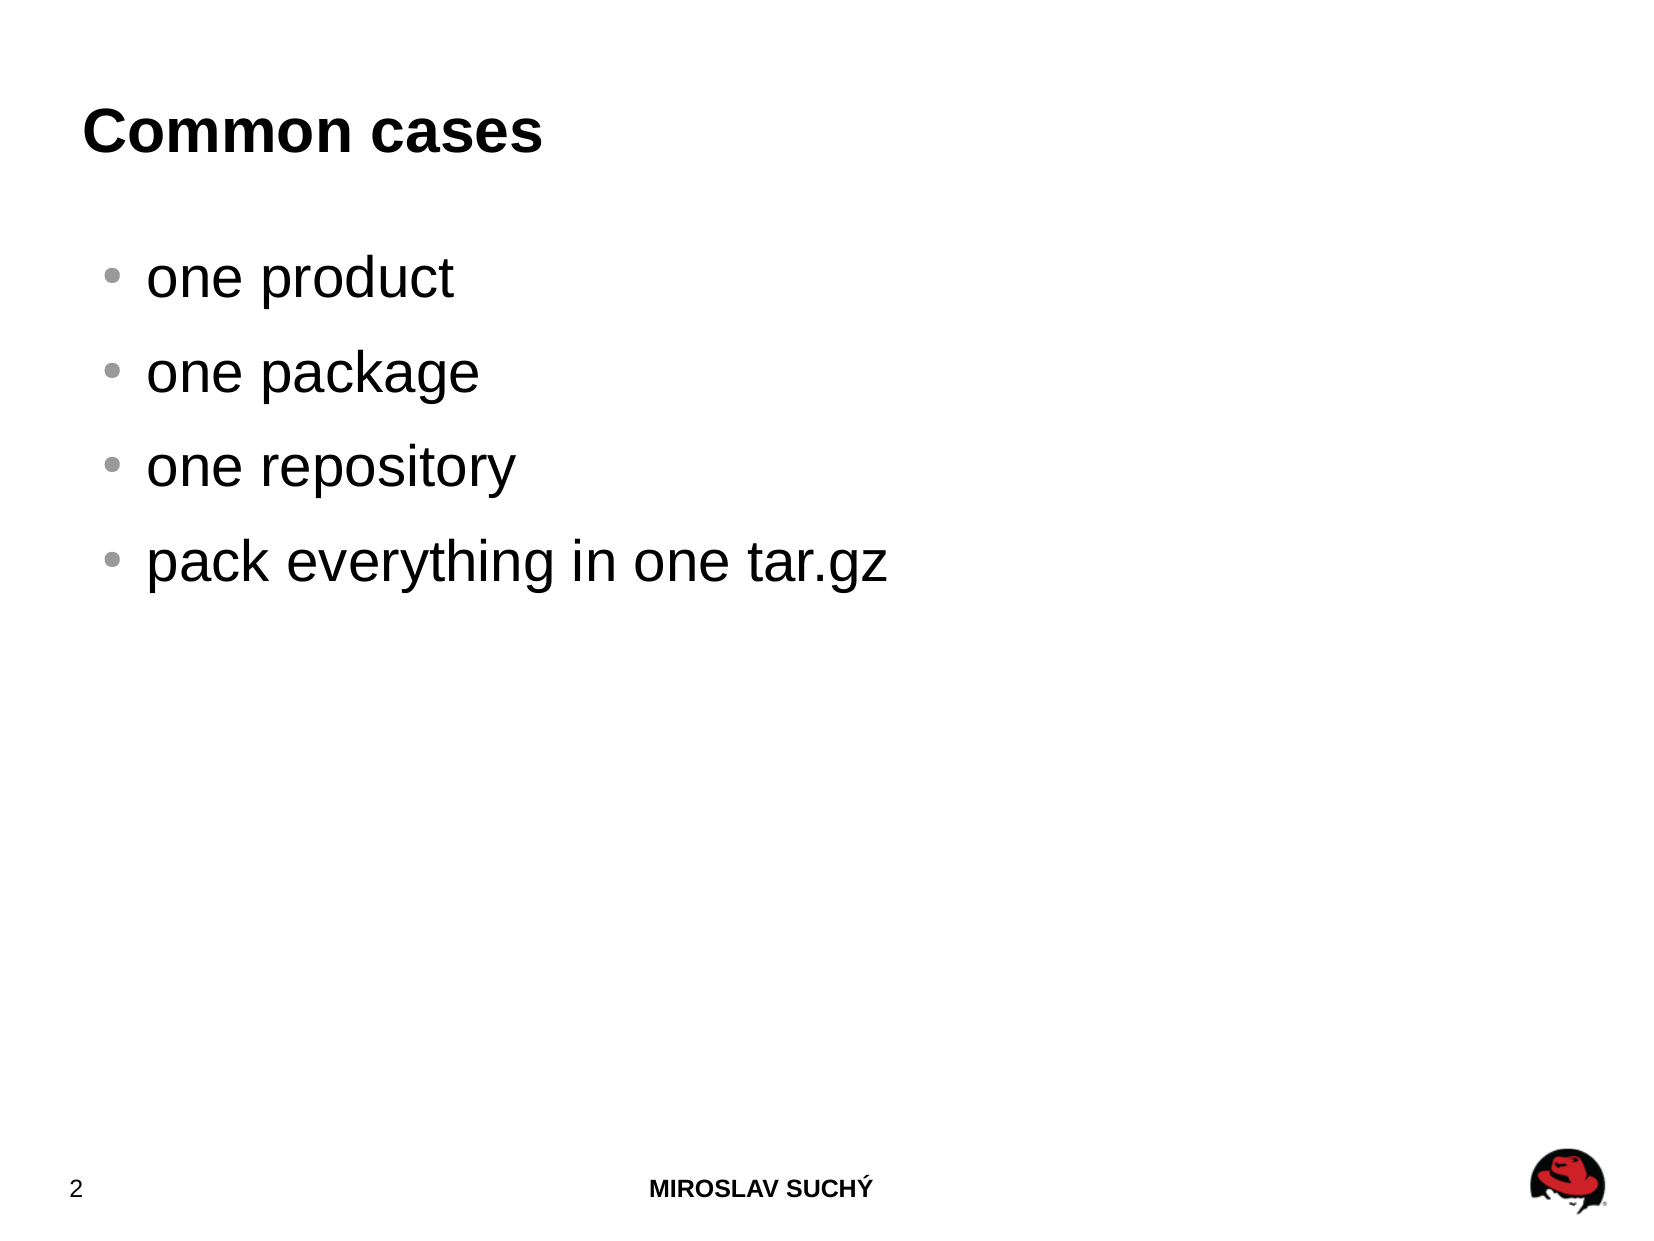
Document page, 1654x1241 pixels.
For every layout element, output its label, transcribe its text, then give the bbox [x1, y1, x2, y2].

picture [1529, 1146, 1613, 1224]
list one product one package one repository pack everything in one tar.gz [86, 244, 1576, 1024]
title Common cases [82, 45, 1571, 218]
